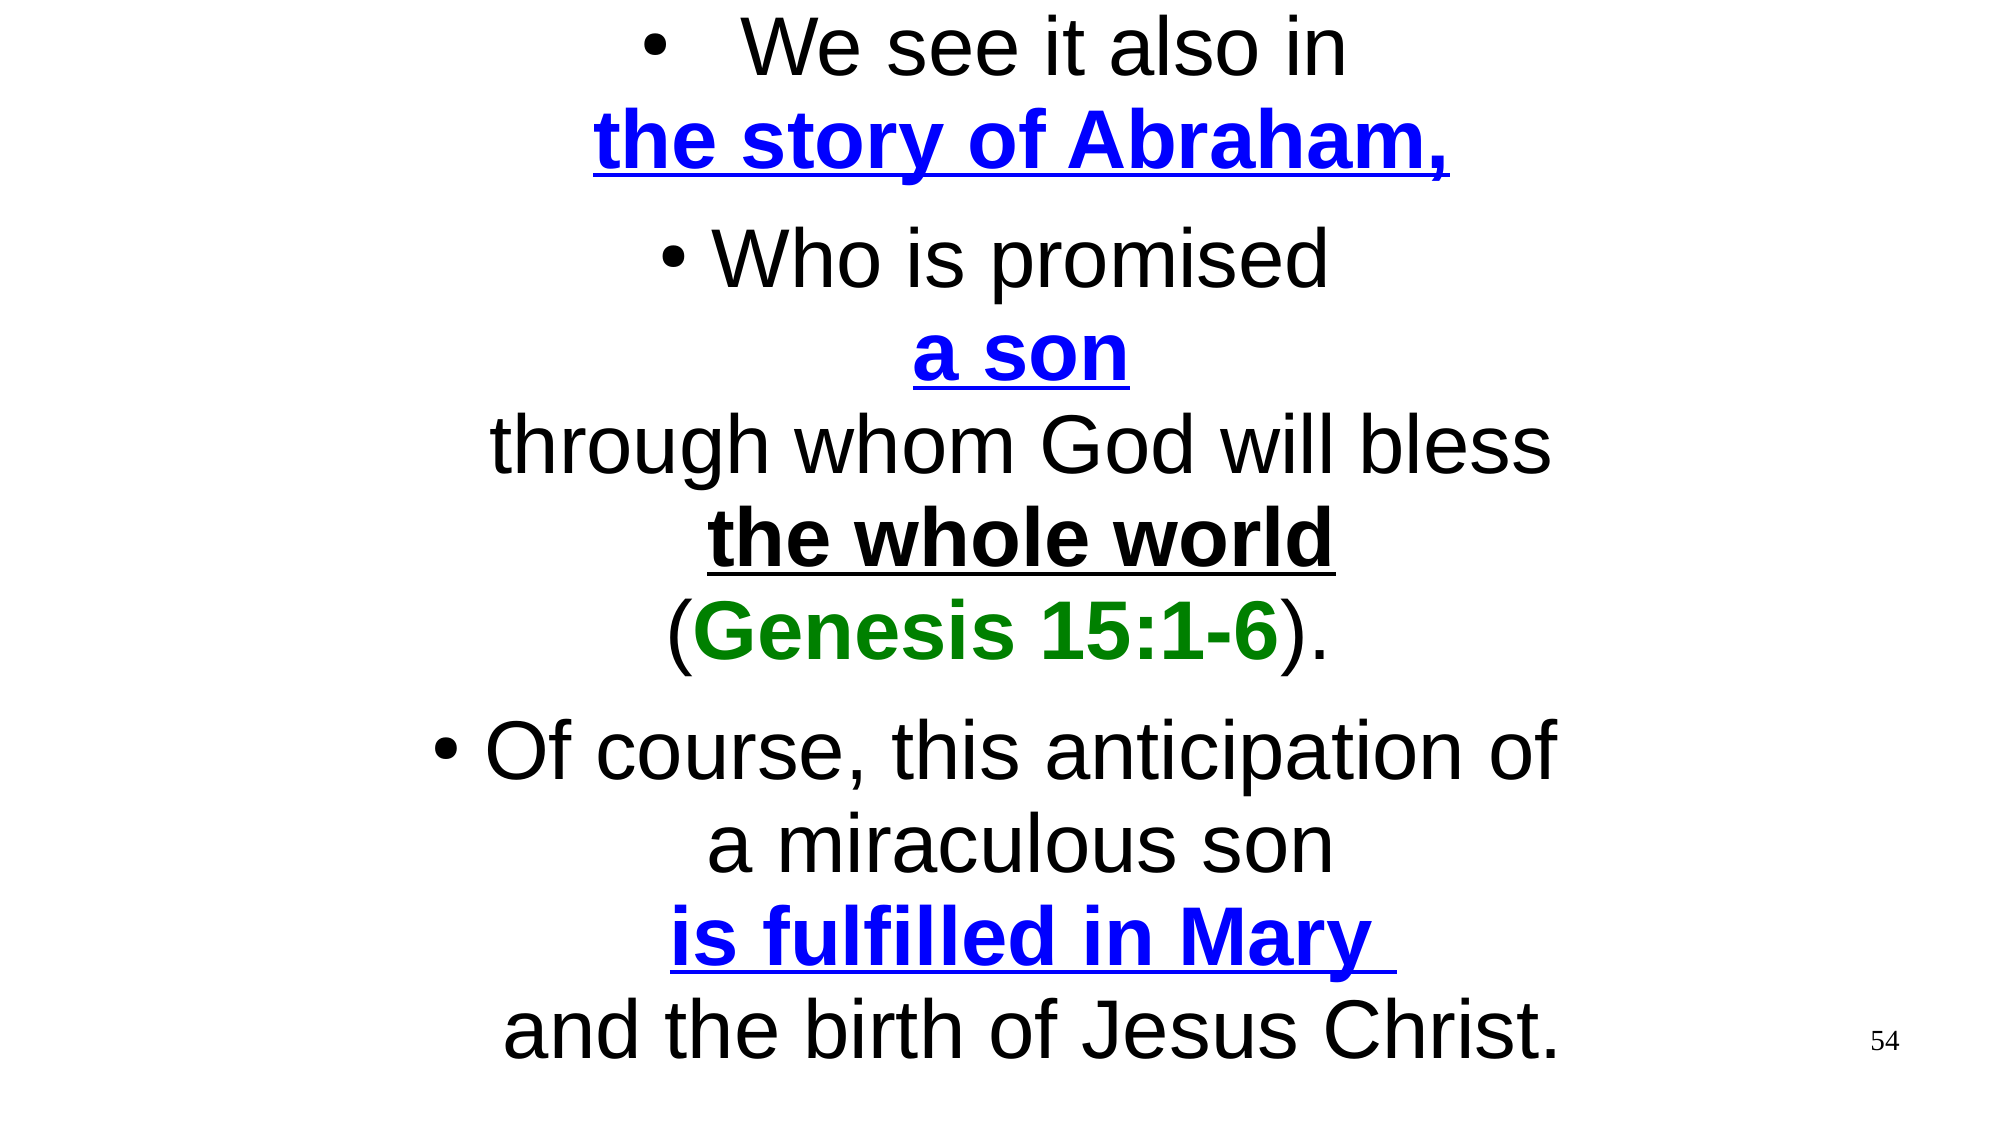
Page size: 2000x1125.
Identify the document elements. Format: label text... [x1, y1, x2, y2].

list We see it also in the story of Abraham, Who is promised a son through whom God will bless the whole world (Genesis 15:1-6). Of course, this anticipation of a miraculous son is fulfilled in Mary and the birth of Jesus Christ. [0, 0, 1996, 1123]
